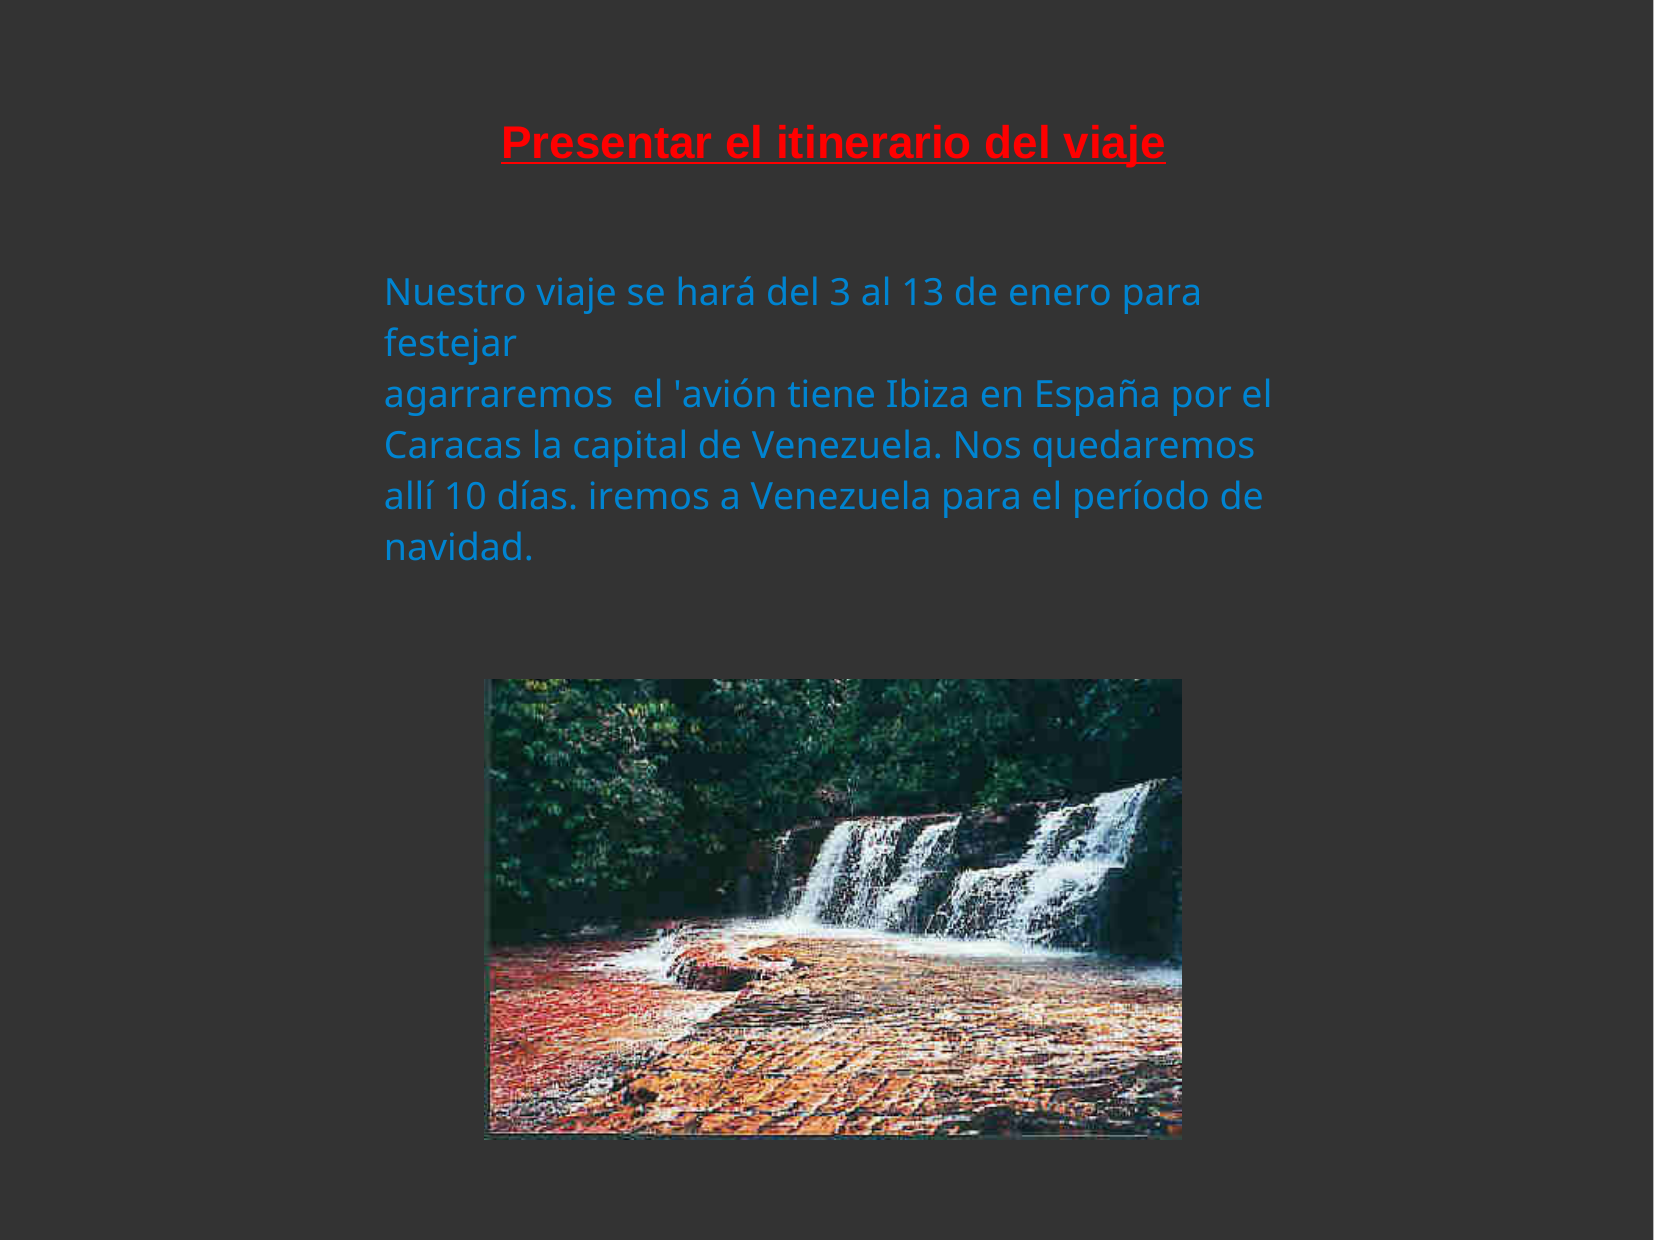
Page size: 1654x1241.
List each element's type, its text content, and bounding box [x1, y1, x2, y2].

text_box Nuestro viaje se hará del 3 al 13 de enero para festejar agarraremos el 'avión tiene Ibiza en España por el Caracas la capital de Venezuela. Nos quedaremos allí 10 días. iremos a Venezuela para el período de navidad. [383, 265, 1274, 636]
text_box Presentar el itinerario del viaje [486, 110, 1182, 178]
picture [484, 679, 1182, 1141]
